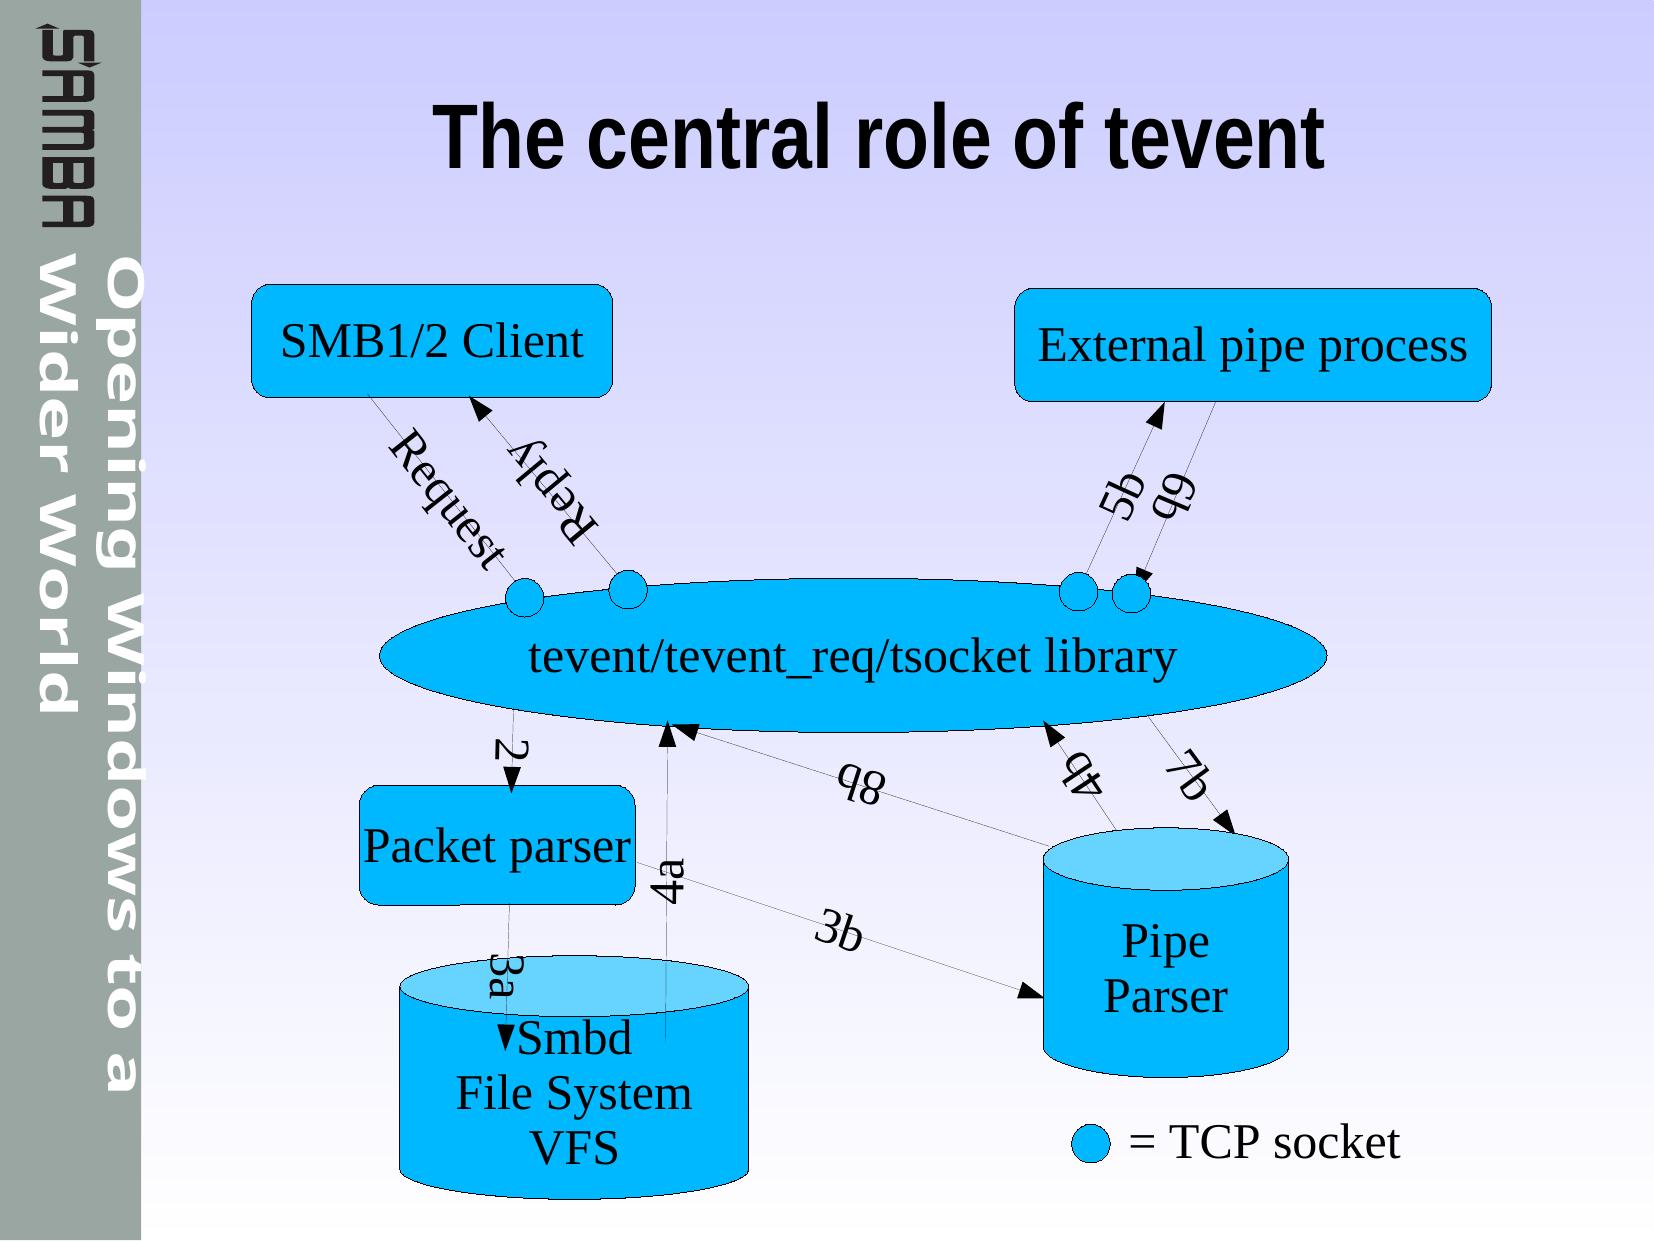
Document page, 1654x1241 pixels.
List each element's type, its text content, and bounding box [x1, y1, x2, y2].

text_box Smbd File System VFS [399, 987, 749, 1200]
text_box Packet parser [359, 785, 636, 906]
text_box External pipe process [1014, 288, 1492, 402]
text_box [1059, 572, 1098, 611]
text_box [1071, 1124, 1111, 1163]
title The central role of tevent [173, 31, 1586, 239]
text_box Pipe Parser [1043, 863, 1289, 1078]
text_box [505, 578, 545, 618]
text_box SMB1/2 Client [251, 284, 613, 398]
text_box tevent/tevent_req/tsocket library [379, 578, 1328, 733]
text_box [1112, 574, 1151, 613]
text_box = TCP socket [1128, 1114, 1402, 1170]
text_box [608, 570, 648, 609]
